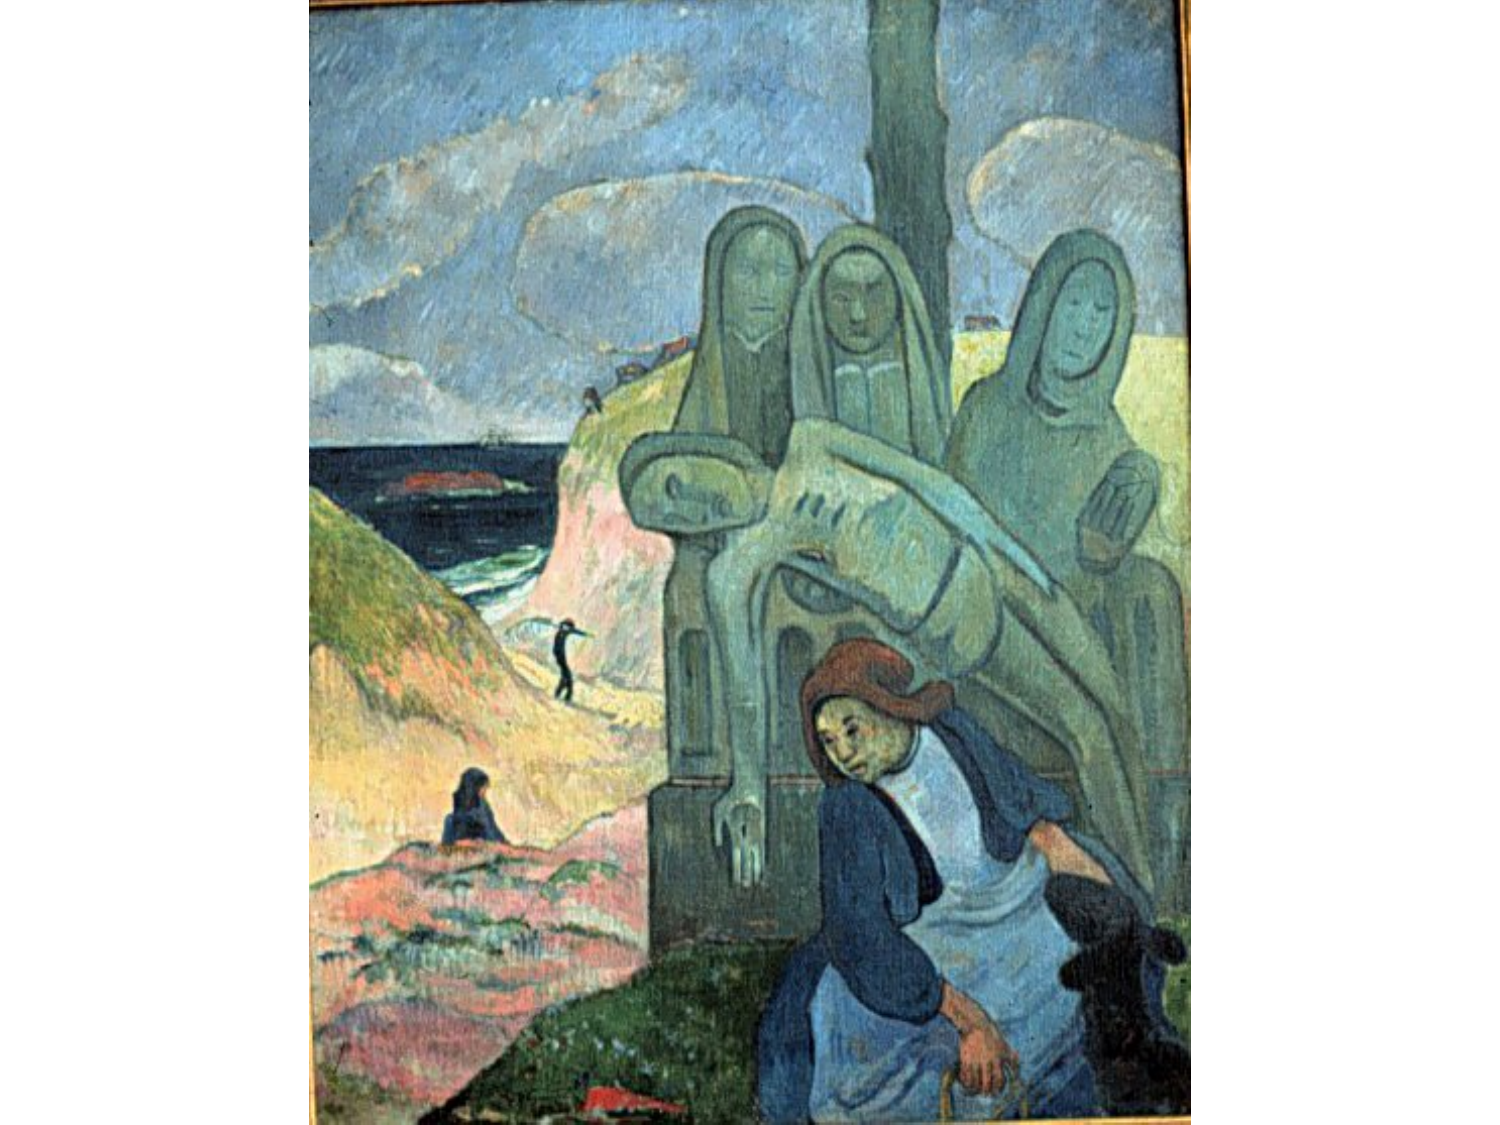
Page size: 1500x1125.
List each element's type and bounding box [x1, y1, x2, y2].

picture [309, 0, 1191, 1125]
